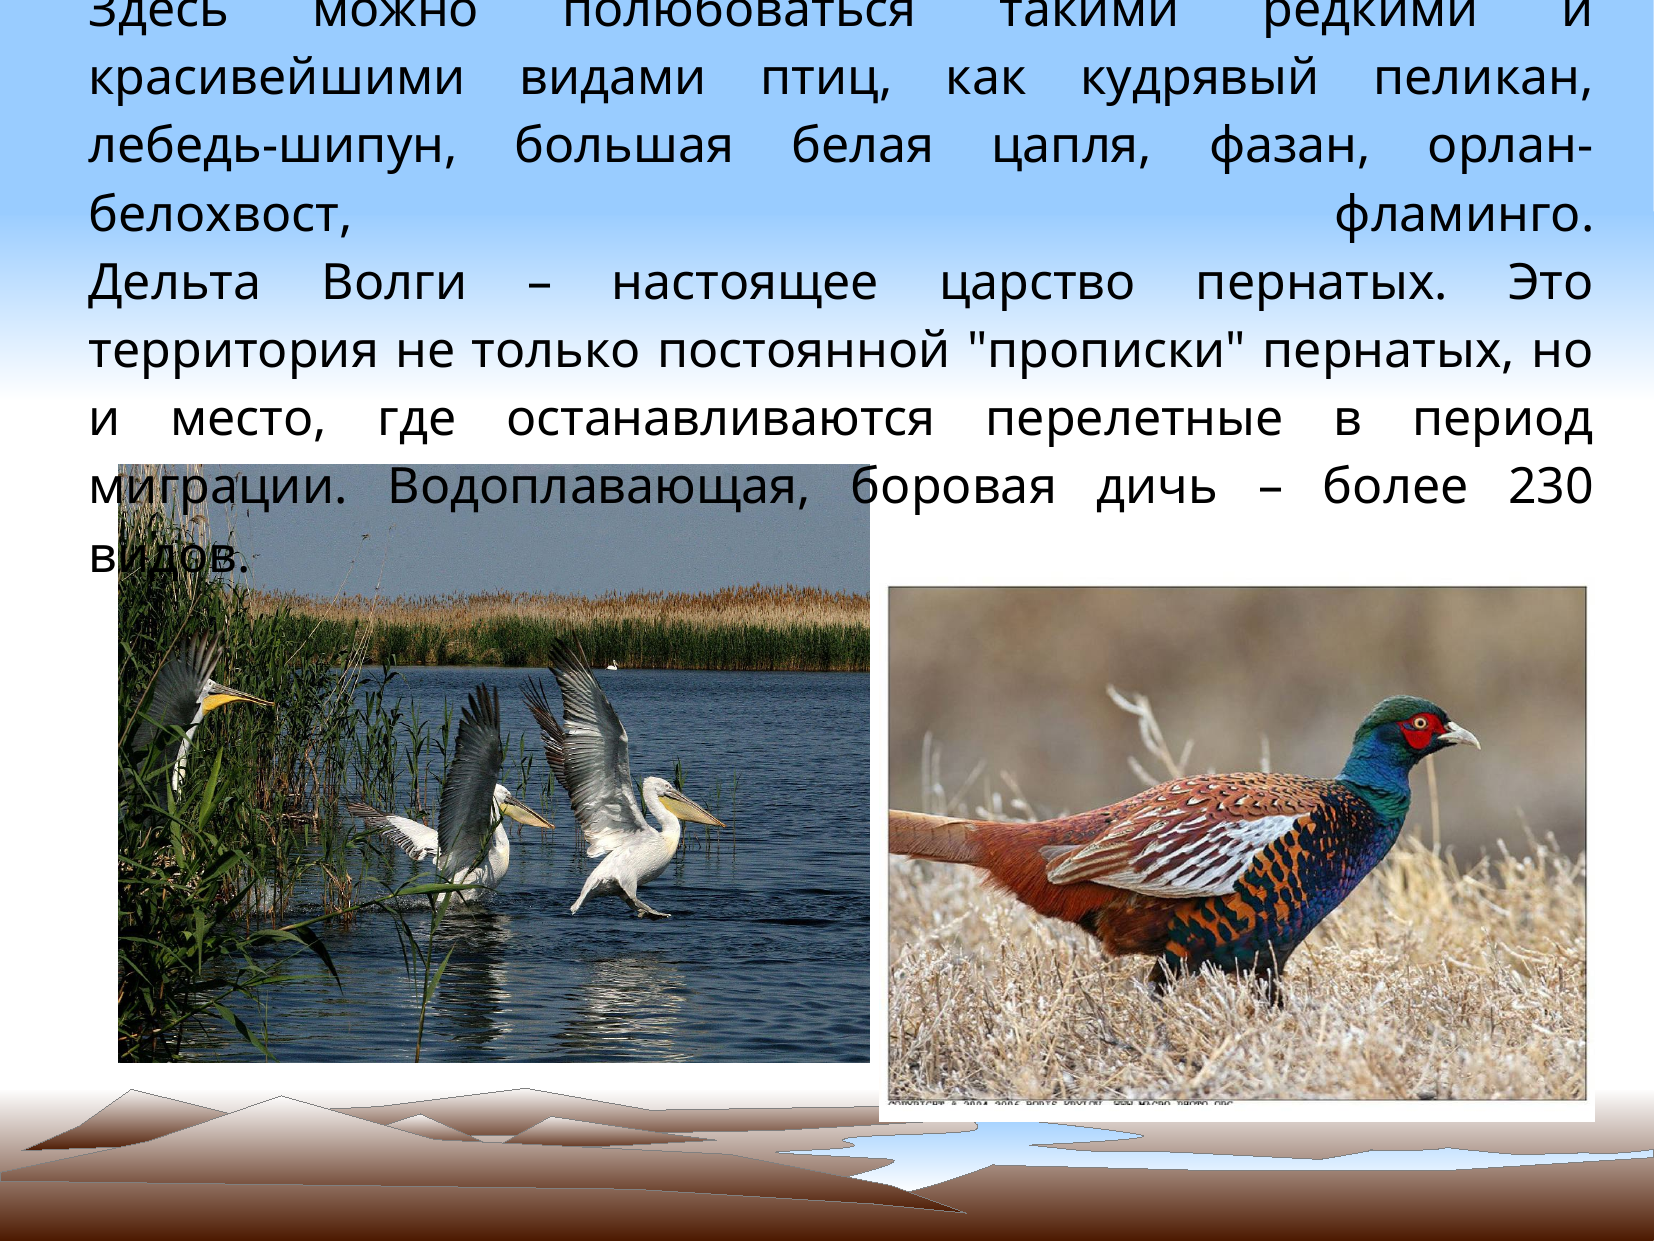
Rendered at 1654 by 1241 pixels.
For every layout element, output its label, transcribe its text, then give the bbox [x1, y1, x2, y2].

picture [857, 482, 870, 500]
picture [118, 464, 870, 1063]
picture [879, 560, 1595, 1123]
picture [858, 470, 870, 482]
title Разнообразна и богата природа Астраханской области. Здесь можно полюбоваться такими редкими и красивейшими видами птиц, как кудрявый пеликан, лебедь-шипун, большая белая цапля, фазан, орлан-белохвост, фламинго. Дельта Волги – настоящее царство пернатых. Это территория не только постоянной "прописки" пернатых, но и место, где останавливаются перелетные в период миграции. Водоплавающая, боровая дичь – более 230 видов. [88, 48, 1595, 443]
